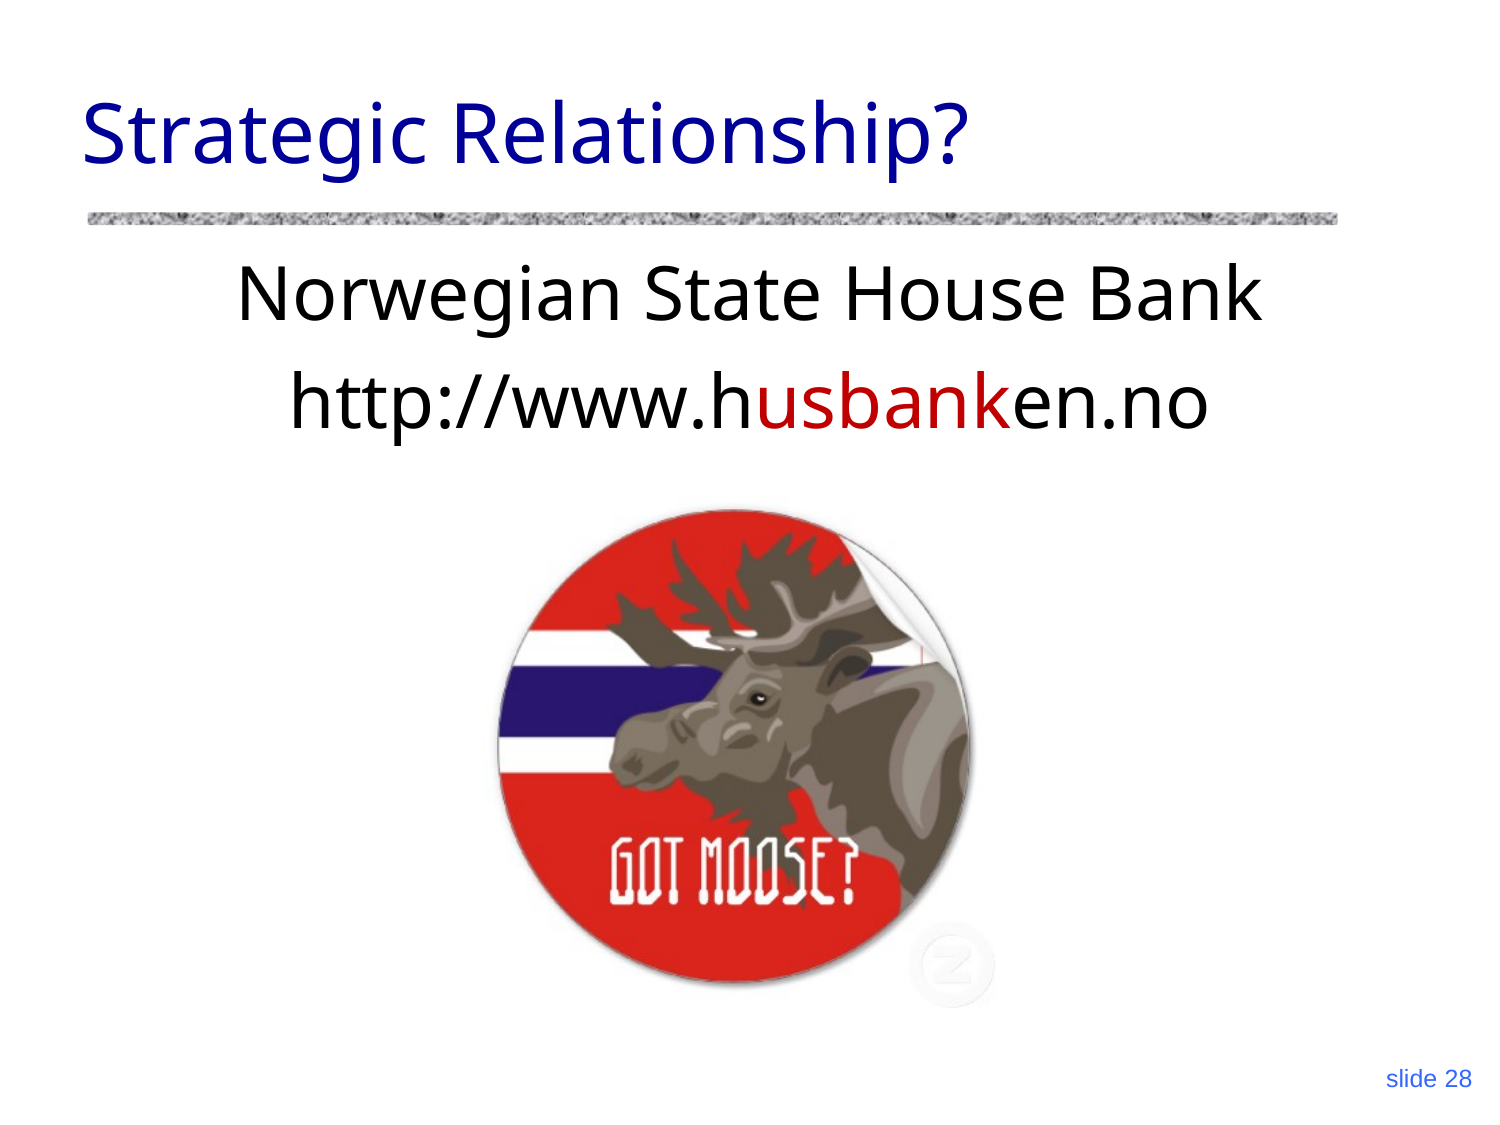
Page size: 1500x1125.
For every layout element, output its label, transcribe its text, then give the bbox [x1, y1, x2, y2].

text_box Strategic Relationship? [66, 37, 1342, 188]
picture [87, 212, 1338, 226]
picture [462, 474, 1006, 1019]
text_box Norwegian State House Bank http://www.husbanken.no [75, 237, 1426, 1101]
text_box slide <number> [1174, 1025, 1488, 1101]
